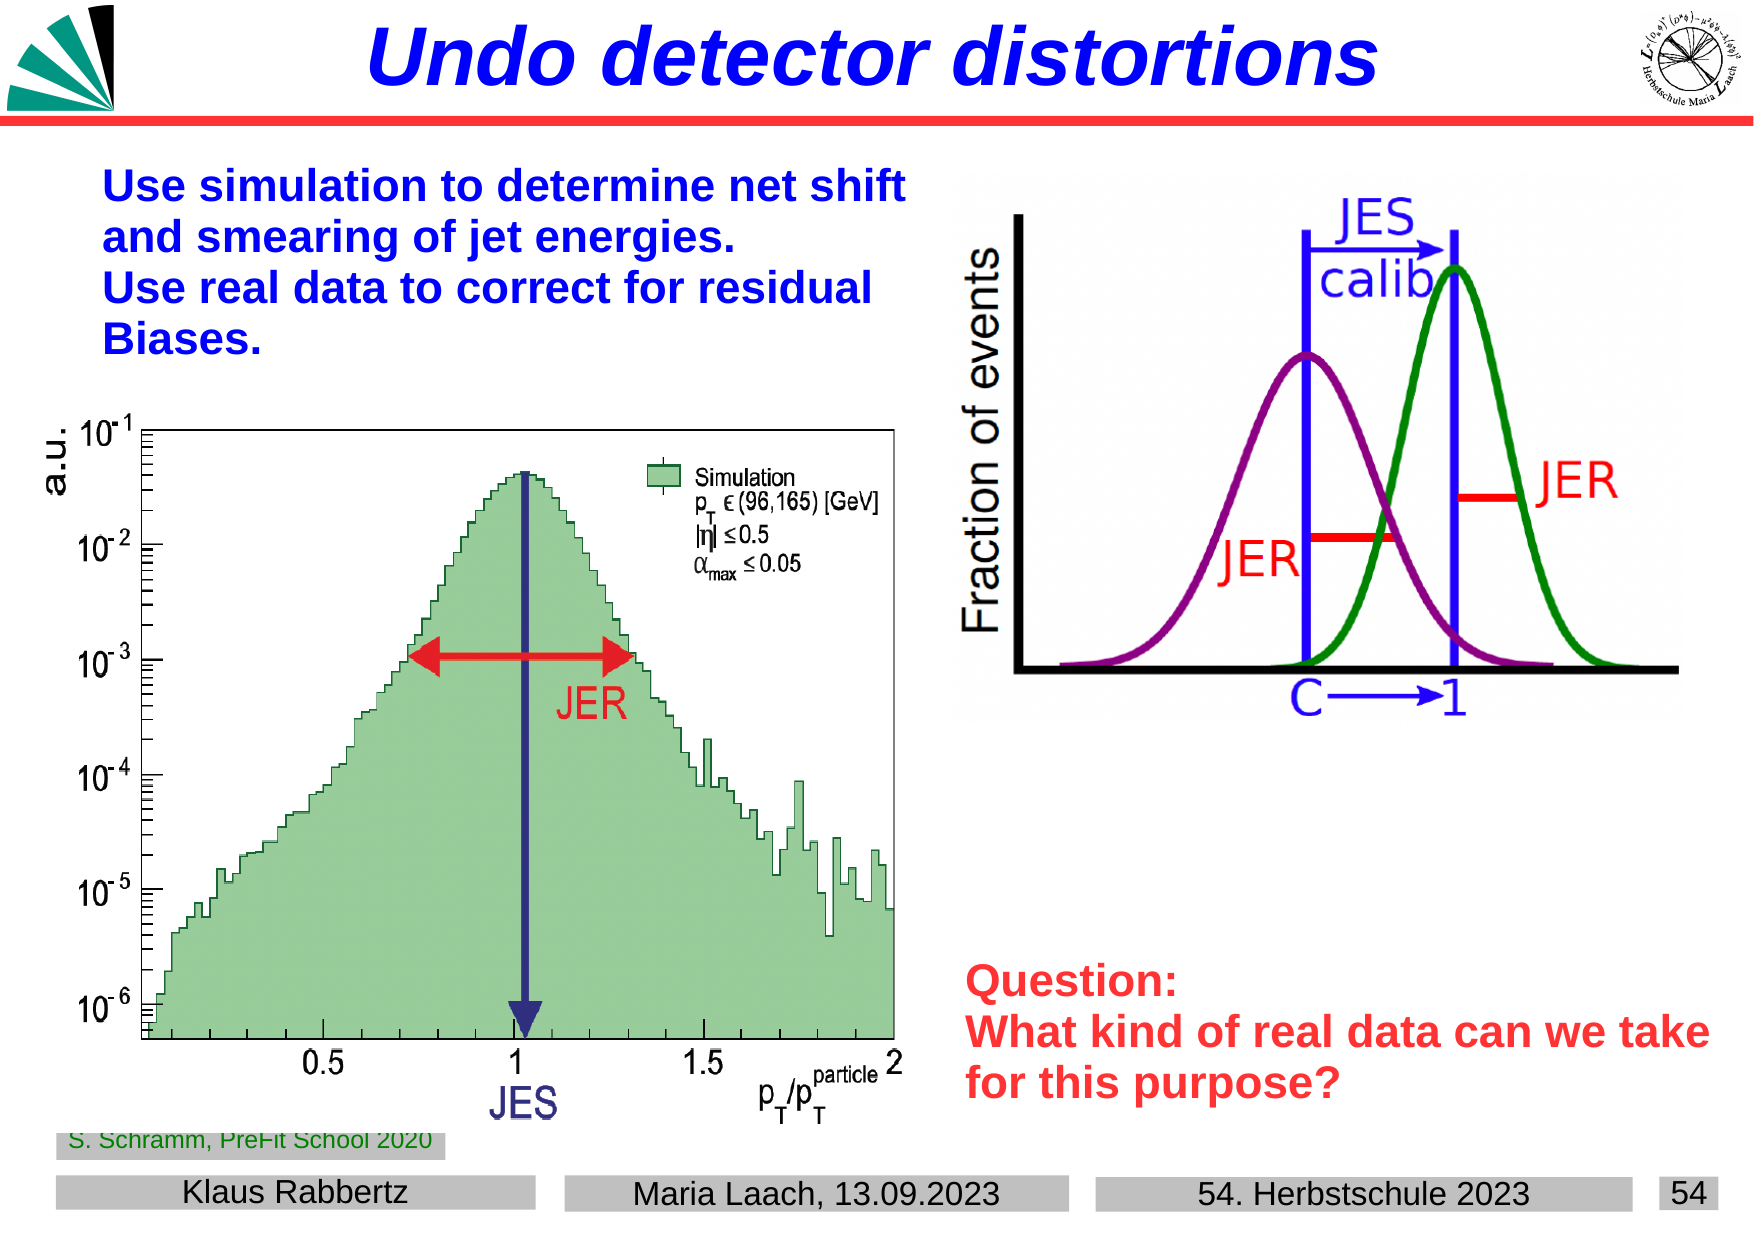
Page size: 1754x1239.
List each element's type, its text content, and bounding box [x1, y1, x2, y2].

text_box Use simulation to determine net shift and smearing of jet energies. Use real data to correct for residual Biases. [90, 153, 919, 371]
picture [7, 5, 114, 112]
picture [36, 411, 916, 1133]
text_box S. Schramm, PreFit School 2020 [56, 1133, 446, 1160]
picture [1641, 11, 1741, 106]
picture [952, 170, 1685, 726]
title Undo detector distortions [129, 0, 1617, 114]
text_box Question: What kind of real data can we take for this purpose? [953, 948, 1724, 1115]
